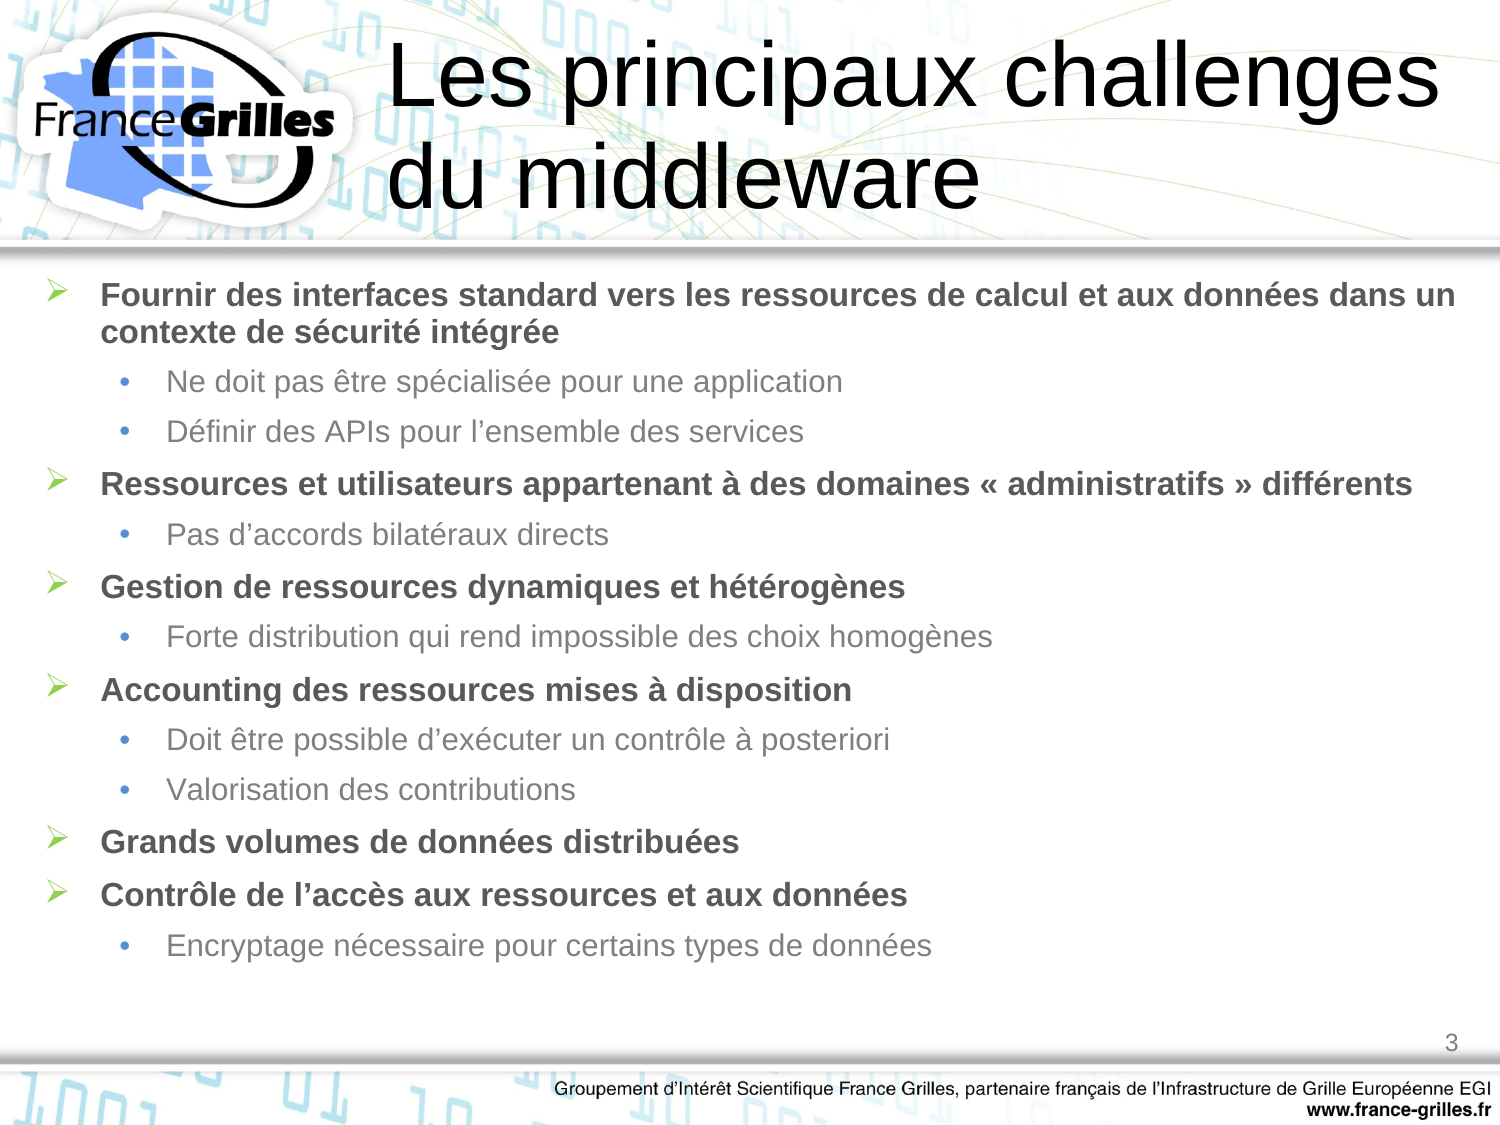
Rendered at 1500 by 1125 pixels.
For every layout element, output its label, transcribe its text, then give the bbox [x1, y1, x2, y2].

title Les principaux challenges du middleware [372, 3, 1459, 247]
list Fournir des interfaces standard vers les ressources de calcul et aux données dans un contexte de sécurité intégrée Ne doit pas être spécialisée pour une application Définir des APIs pour l’ensemble des services Ressources et utilisateurs appartenant à des domaines « administratifs » différents Pas d’accords bilatéraux directs Gestion de ressources dynamiques et hétérogènes Forte distribution qui rend impossible des choix homogènes Accounting des ressources mises à disposition Doit être possible d’exécuter un contrôle à posteriori Valorisation des contributions Grands volumes de données distribuées Contrôle de l’accès aux ressources et aux données Encryptage nécessaire pour certains types de données [29, 268, 1477, 1043]
picture [0, 0, 1500, 1125]
